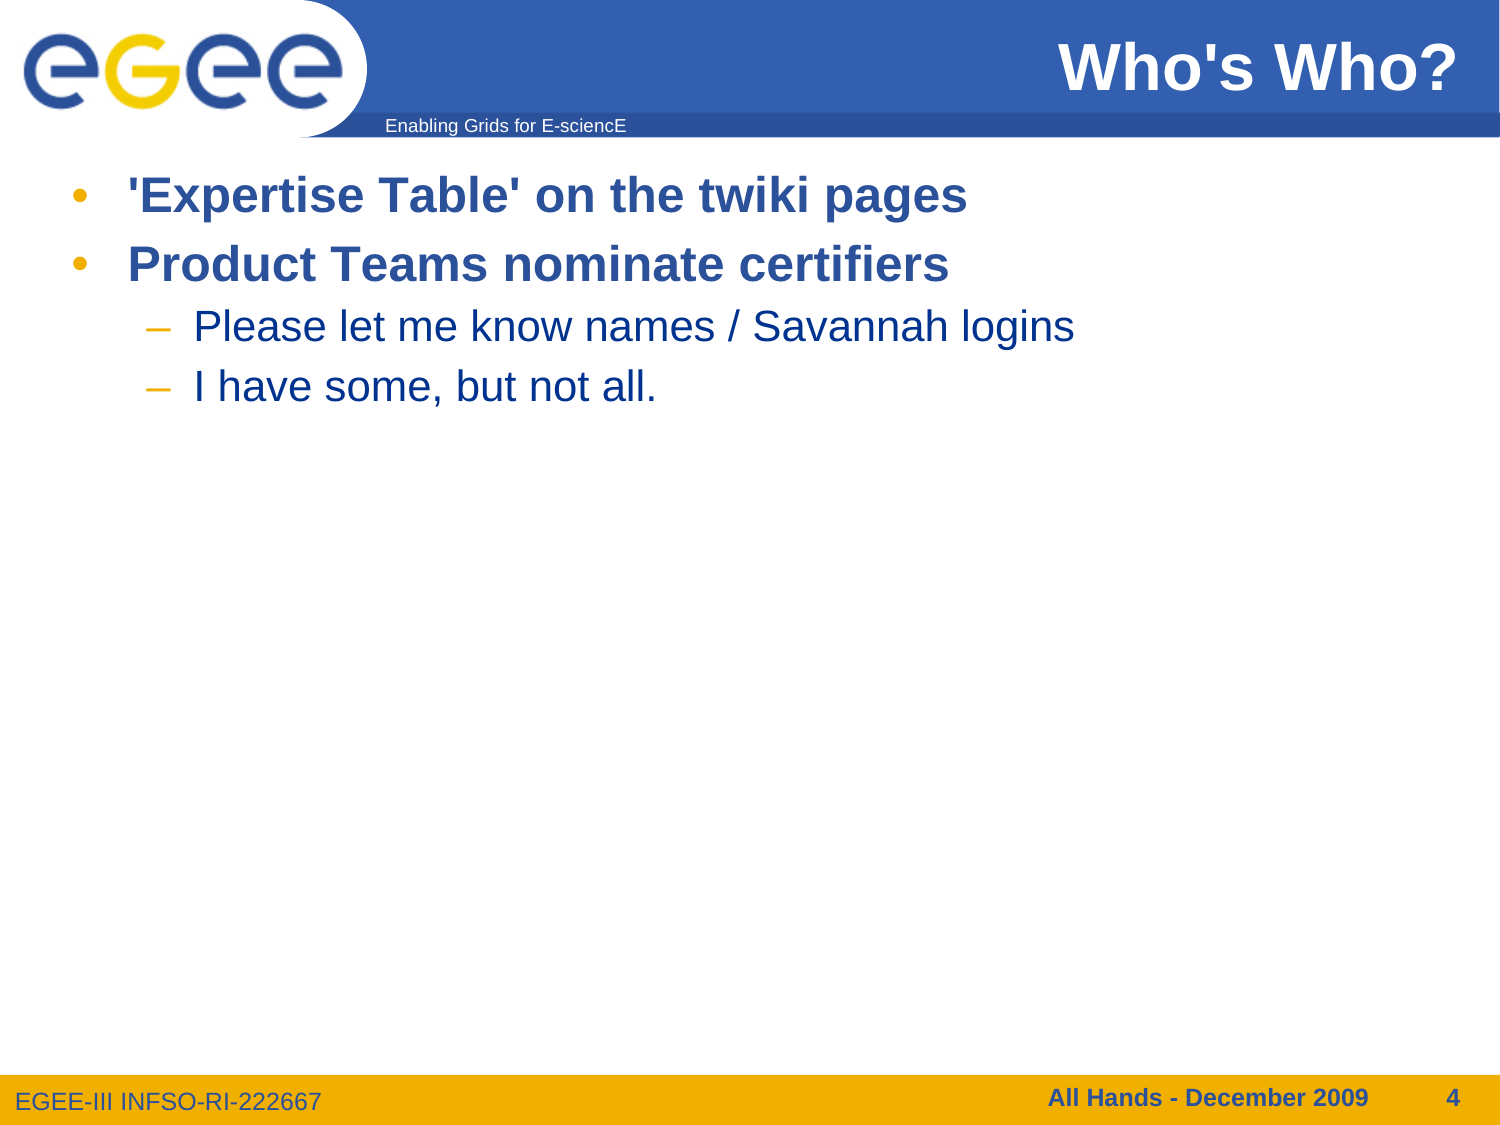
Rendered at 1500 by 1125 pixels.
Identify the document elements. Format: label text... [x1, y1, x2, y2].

title Who's Who? [369, 3, 1475, 132]
list 'Expertise Table' on the twiki pages Product Teams nominate certifiers Please let me know names / Savannah logins I have some, but not all. [56, 159, 1466, 903]
picture [18, 30, 349, 112]
